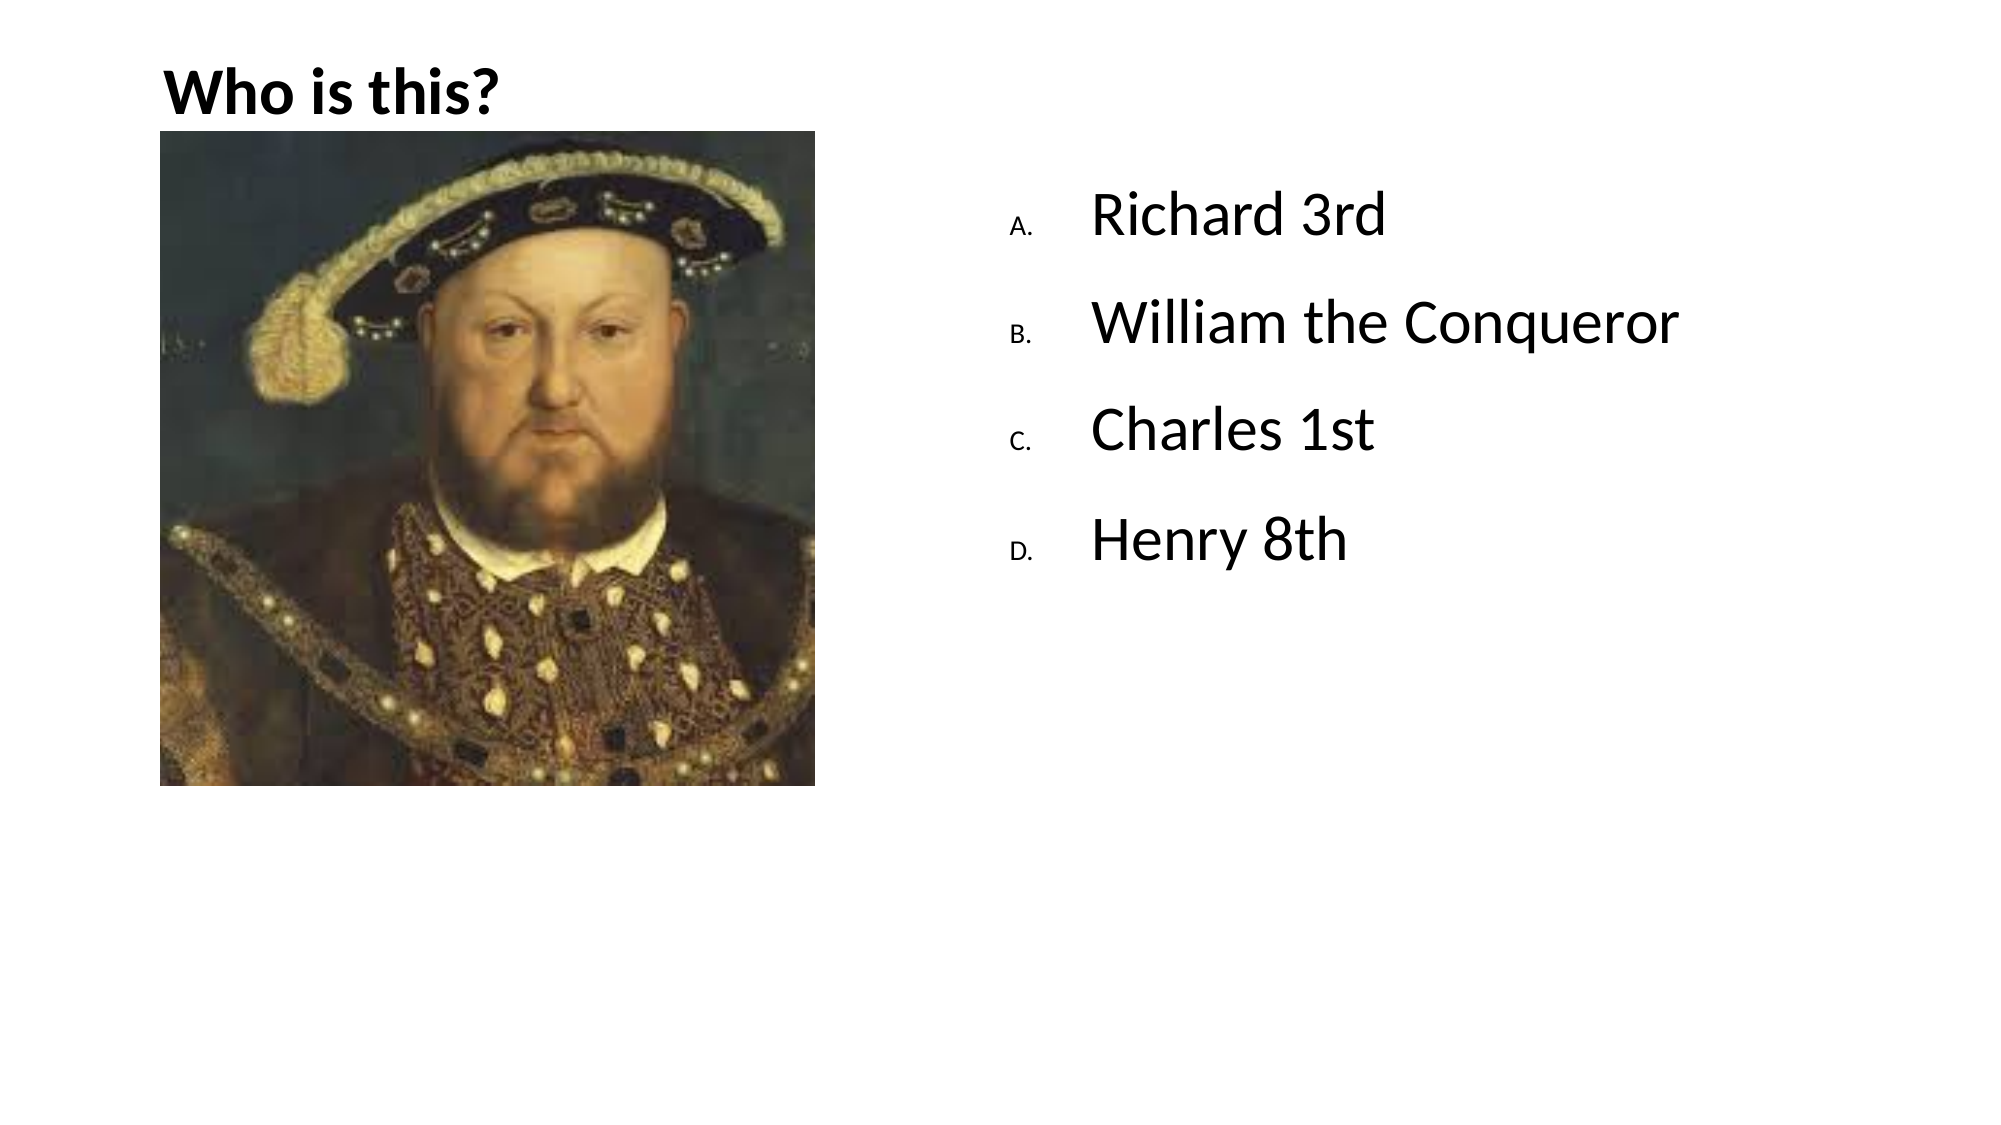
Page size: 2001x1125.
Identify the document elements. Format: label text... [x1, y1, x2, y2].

list Henry 8th [953, 485, 1932, 614]
picture [160, 131, 815, 786]
list Charles 1st [953, 375, 1932, 485]
list Richard 3rd [953, 160, 1932, 268]
list William the Conqueror [953, 268, 1932, 375]
text_box Who is this? [149, 41, 518, 136]
